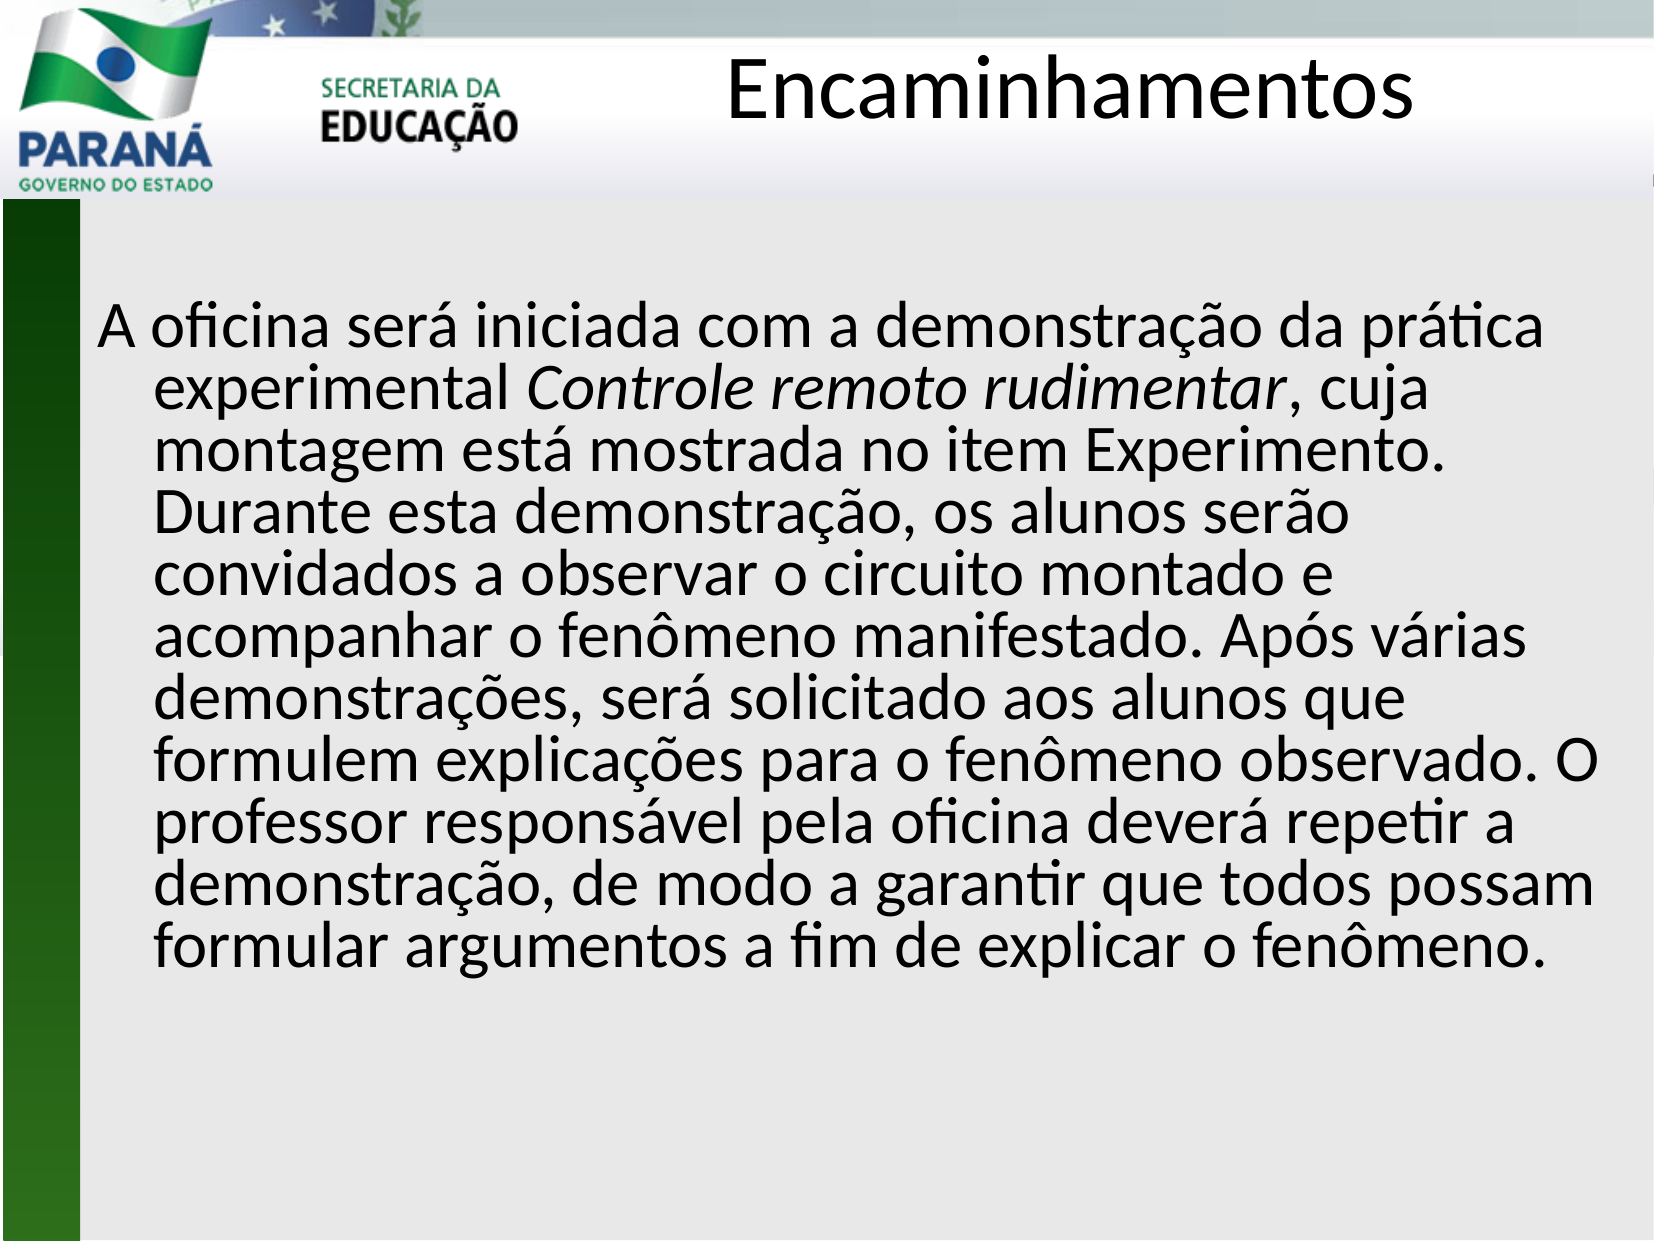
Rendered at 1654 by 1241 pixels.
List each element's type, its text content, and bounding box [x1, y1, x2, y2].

title Encaminhamentos [519, 42, 1642, 263]
list A oficina será iniciada com a demonstração da prática experimental Controle remoto rudimentar, cuja montagem está mostrada no item Experimento. Durante esta demonstração, os alunos serão convidados a observar o circuito montado e acompanhar o fenômeno manifestado. Após várias demonstrações, será solicitado aos alunos que formulem explicações para o fenômeno observado. O professor responsável pela oficina deverá repetir a demonstração, de modo a garantir que todos possam formular argumentos a fim de explicar o fenômeno. [82, 290, 1654, 1176]
picture [0, 0, 1654, 199]
